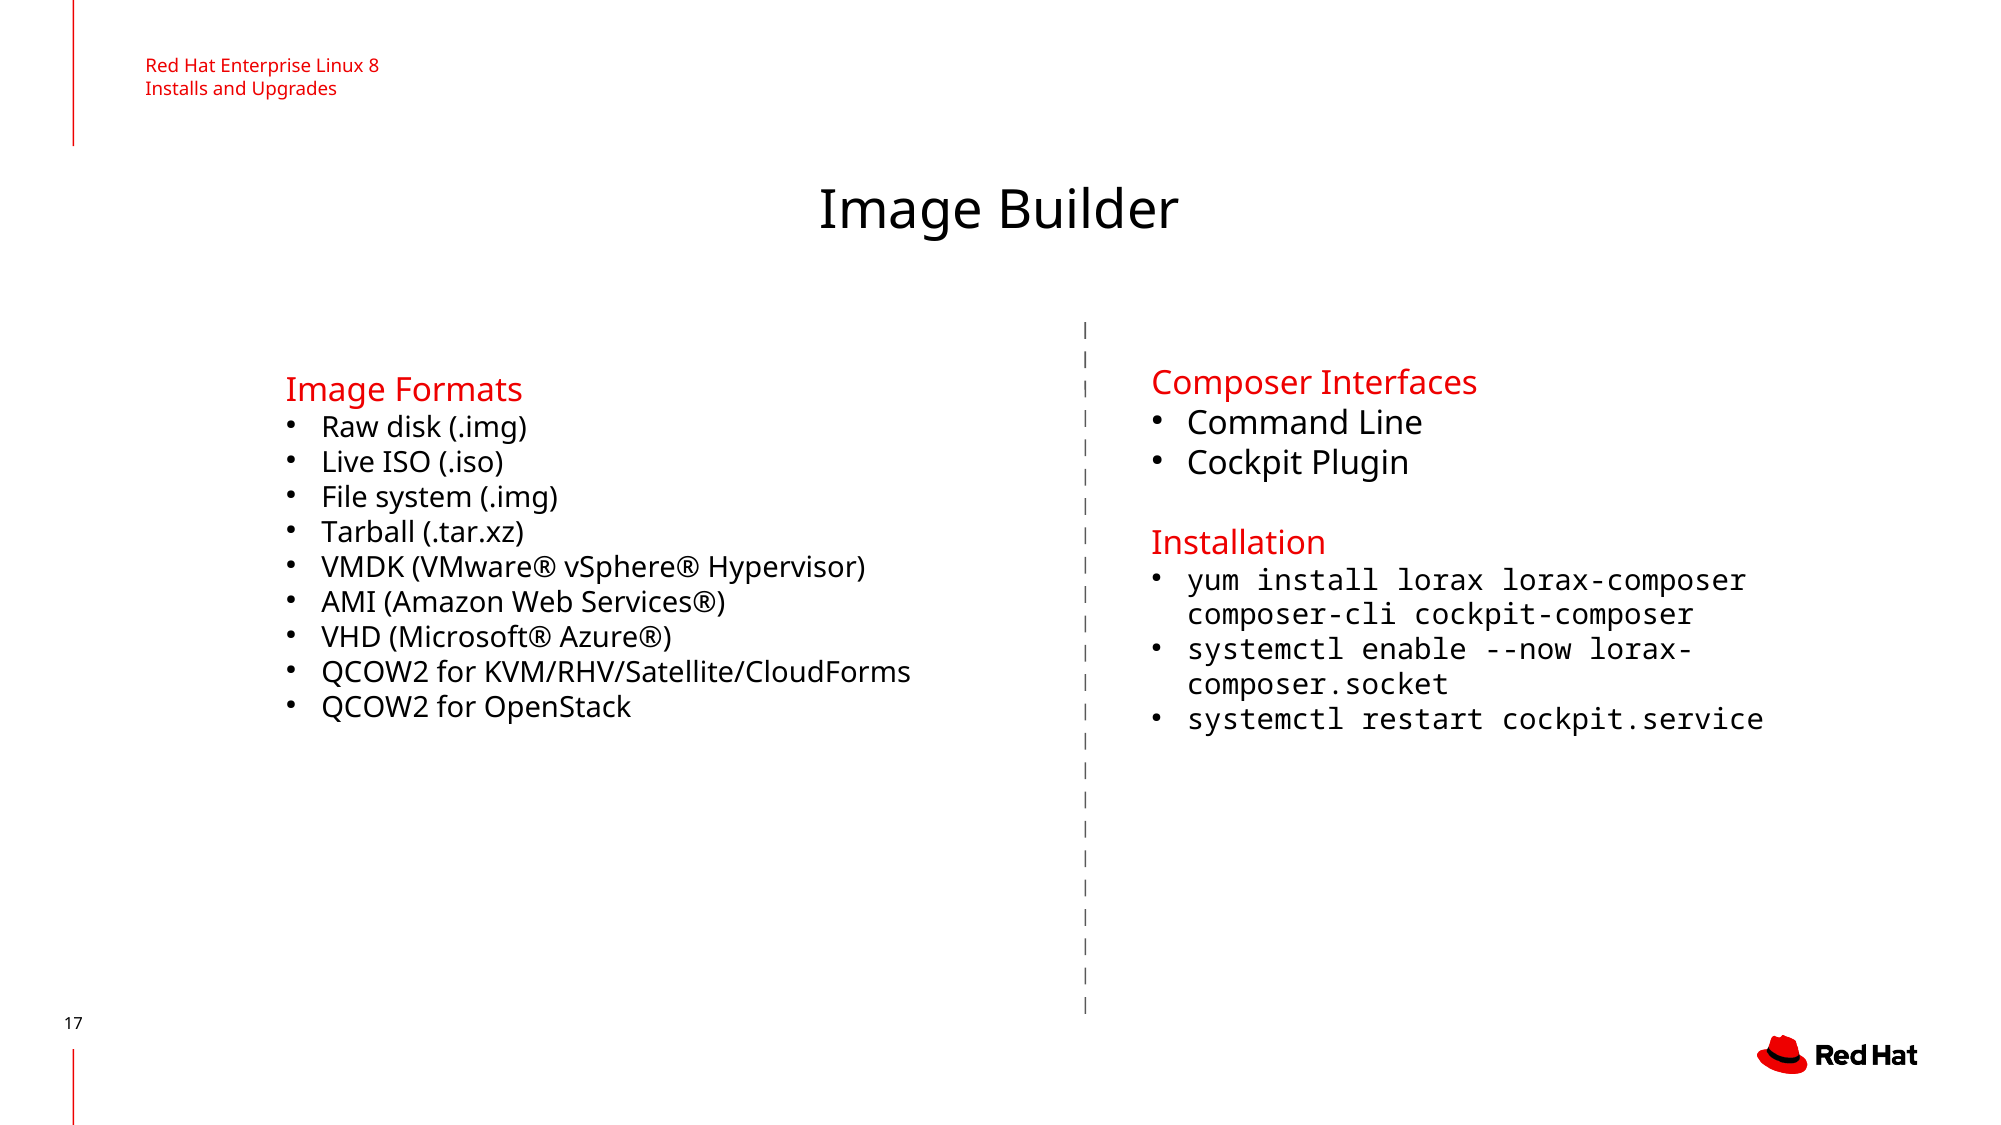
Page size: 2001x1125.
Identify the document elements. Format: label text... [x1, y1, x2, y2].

text_box Composer Interfaces Command Line Cockpit Plugin Installation yum install lorax lorax-composer composer-cli cockpit-composer systemctl enable --now lorax-composer.socket systemctl restart cockpit.service [1136, 313, 1851, 881]
picture [1757, 1035, 1918, 1074]
text_box Image Formats Raw disk (.img) Live ISO (.iso) File system (.img) Tarball (.tar.xz) VMDK (VMware® vSphere® Hypervisor) AMI (Amazon Web Services®) VHD (Microsoft® Azure®) QCOW2 for KVM/RHV/Satellite/CloudForms QCOW2 for OpenStack [271, 361, 1033, 896]
title Image Builder [287, 155, 1713, 314]
text_box Red Hat Enterprise Linux 8 Installs and Upgrades [73, 9, 919, 144]
slide_number <number> [13, 1012, 134, 1036]
